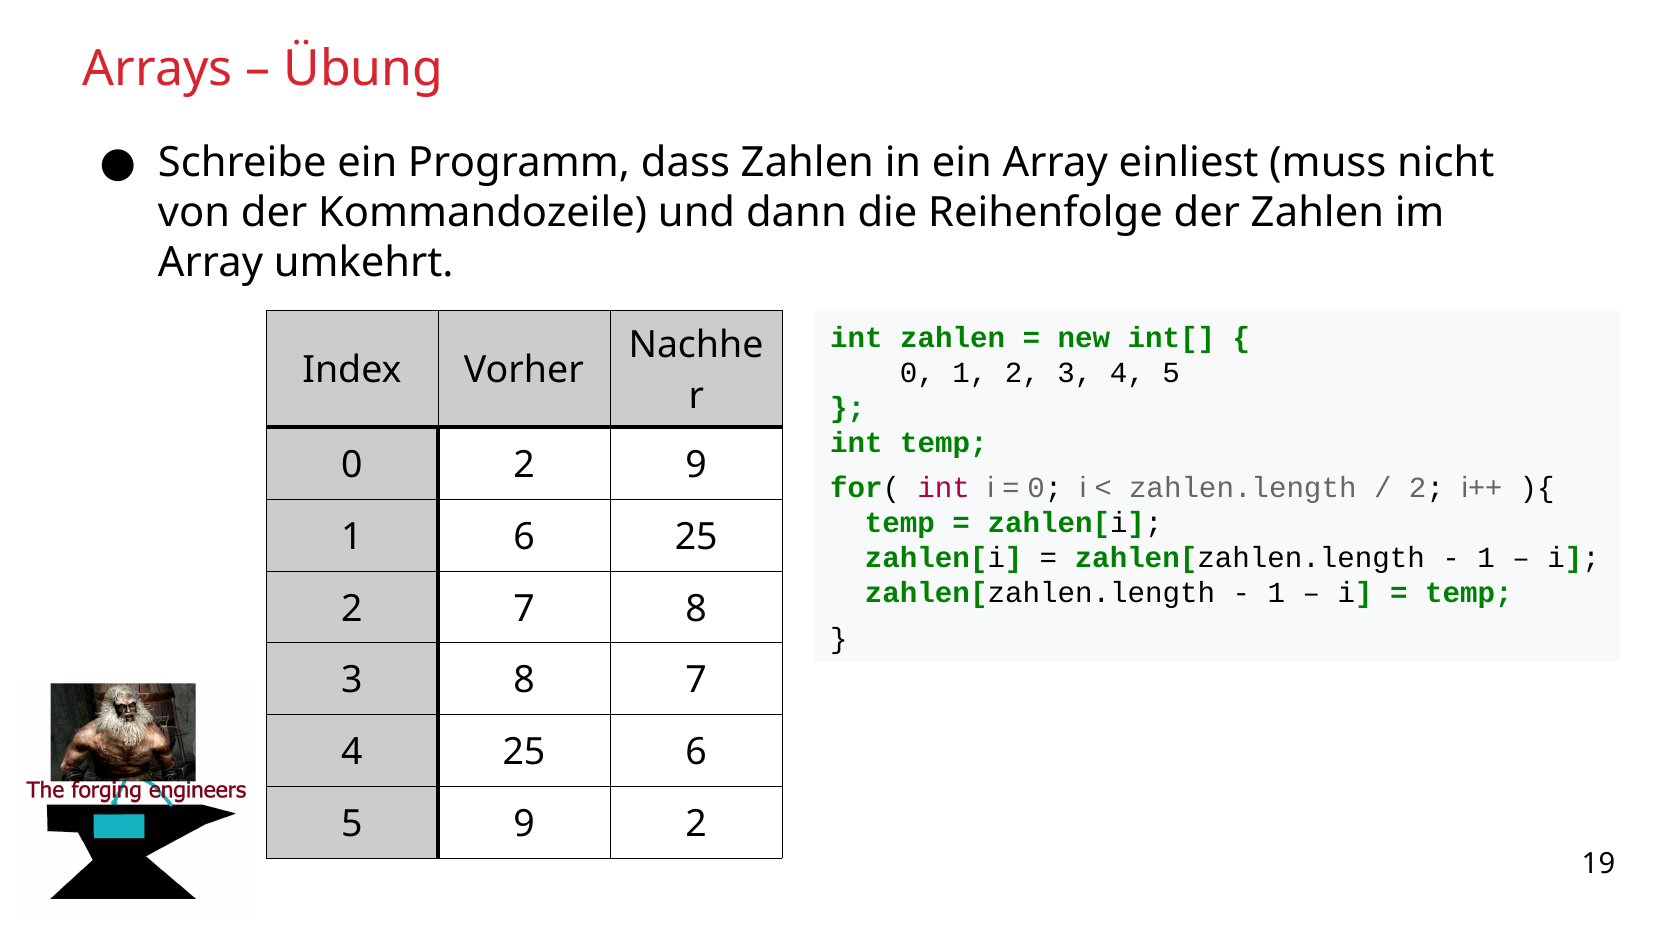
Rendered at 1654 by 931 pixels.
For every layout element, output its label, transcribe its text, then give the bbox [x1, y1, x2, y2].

table_header Vorher [439, 311, 610, 425]
title Arrays – Übung [82, 37, 1571, 95]
table_cell 7 [440, 572, 610, 642]
table_cell 1 [267, 500, 436, 571]
table_cell 8 [611, 572, 782, 642]
table_cell 8 [440, 643, 610, 714]
table_cell 2 [440, 429, 610, 499]
table_header Nachher [611, 311, 782, 425]
table_cell 25 [611, 500, 782, 571]
table_cell 6 [611, 715, 782, 786]
table_cell 9 [440, 787, 610, 858]
table_cell 2 [267, 572, 436, 642]
table_cell 5 [267, 787, 436, 858]
text_box int zahlen = new int[] { 0, 1, 2, 3, 4, 5 }; int temp; for( int i = 0; i < zahlen.length / 2; i++ ){ temp = zahlen[i]; zahlen[i] = zahlen[zahlen.length - 1 – i]; zahlen[zahlen.length - 1 – i] = temp; } [815, 311, 1620, 661]
table_cell 25 [440, 715, 610, 786]
table_header Index [267, 311, 438, 425]
table_cell 6 [440, 500, 610, 571]
table_cell 9 [611, 429, 782, 499]
text_box Schreibe ein Programm, dass Zahlen in ein Array einliest (muss nicht von der Kommandozeile) und dann die Reihenfolge der Zahlen im Array umkehrt. [82, 135, 1560, 249]
table_cell 3 [267, 643, 436, 714]
table_cell 4 [267, 715, 436, 786]
table_cell 0 [267, 429, 436, 499]
table_cell 2 [611, 787, 782, 858]
picture [17, 679, 254, 916]
table_cell 7 [611, 643, 782, 714]
